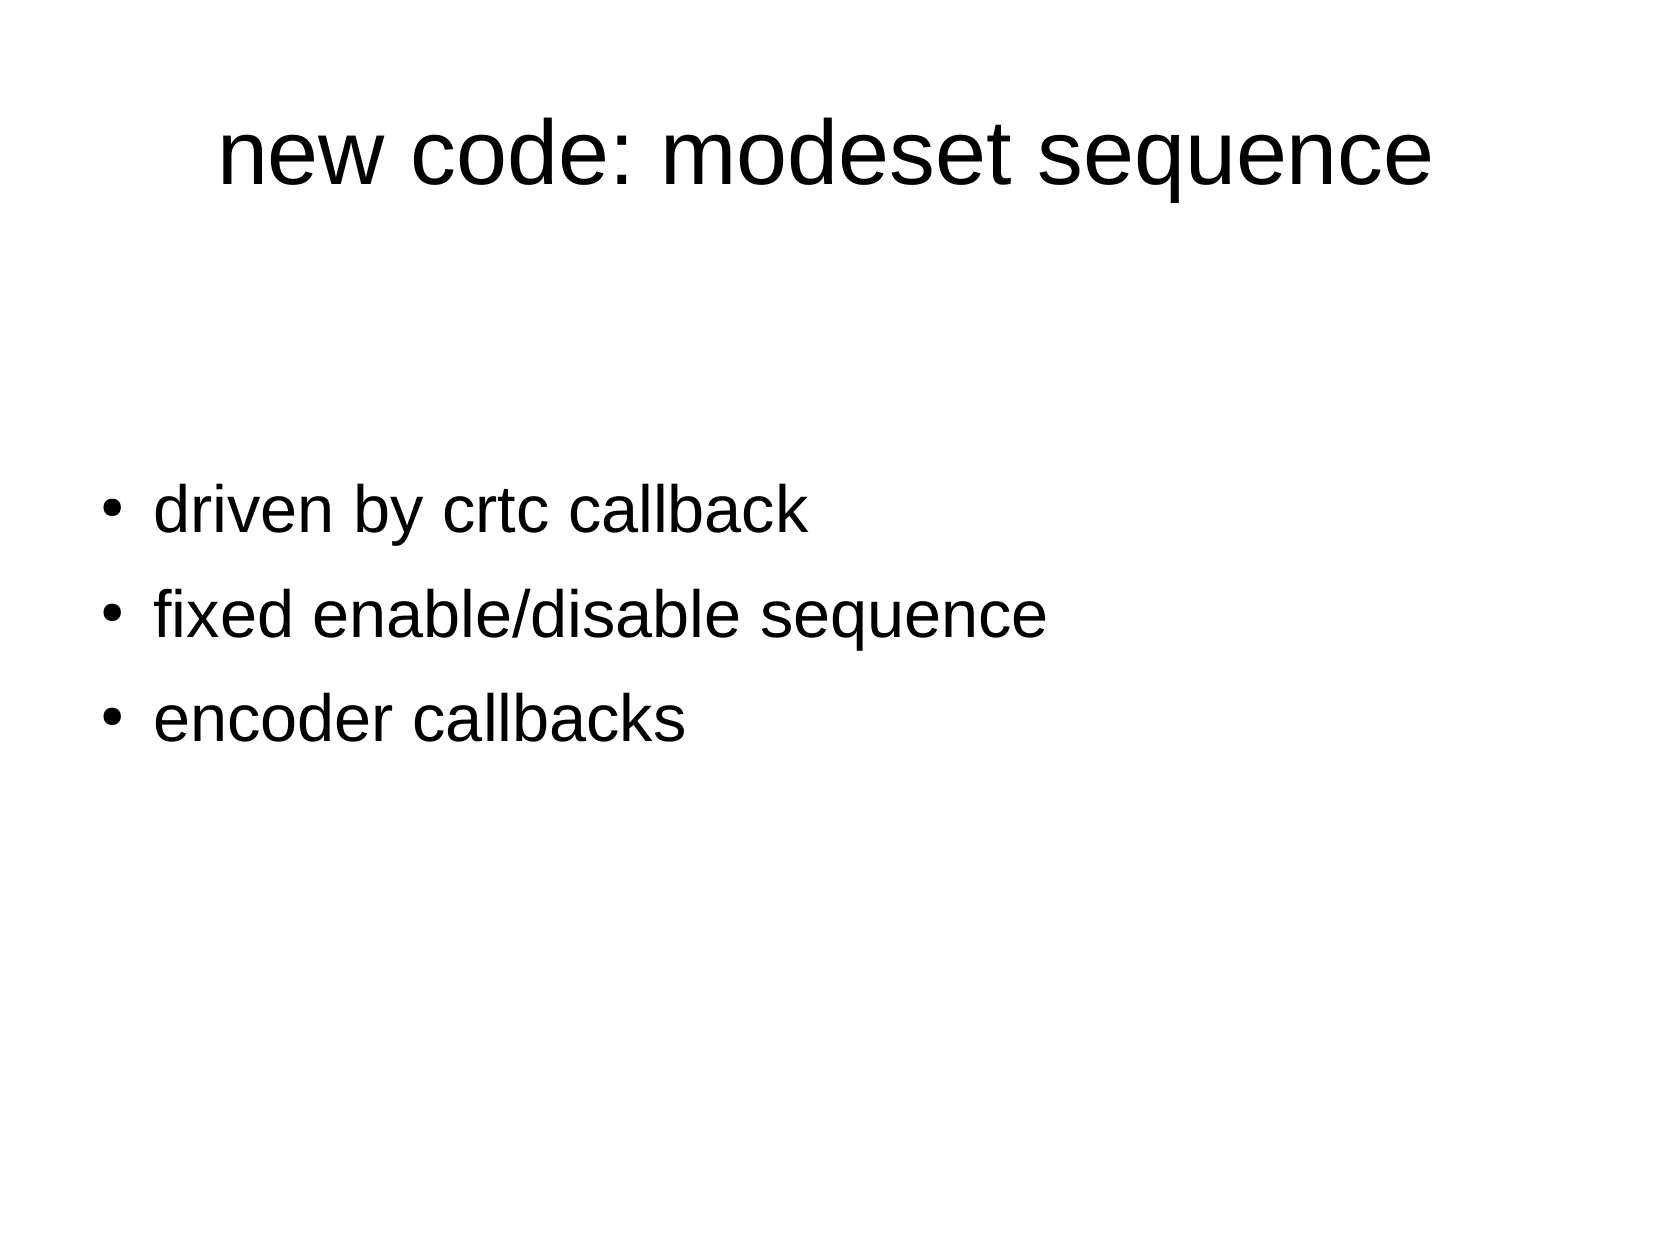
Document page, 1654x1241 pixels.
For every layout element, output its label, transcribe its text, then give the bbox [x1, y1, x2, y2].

title new code: modeset sequence [82, 49, 1571, 257]
list driven by crtc callback fixed enable/disable sequence encoder callbacks [82, 472, 1571, 1109]
